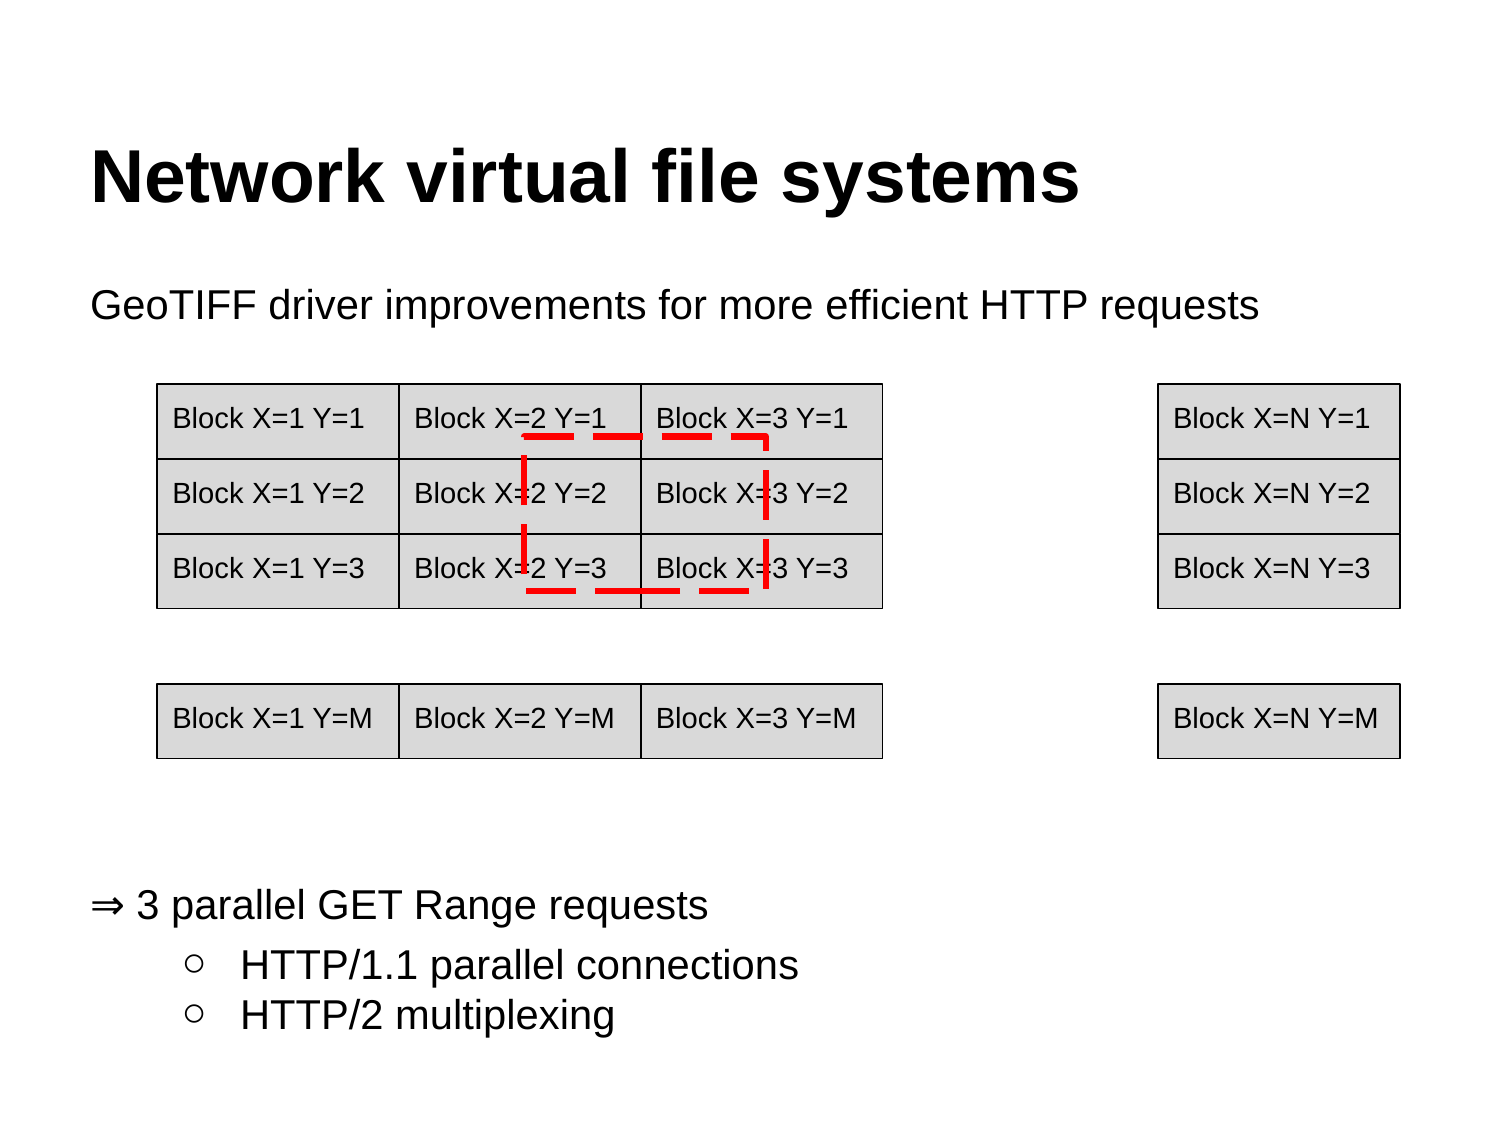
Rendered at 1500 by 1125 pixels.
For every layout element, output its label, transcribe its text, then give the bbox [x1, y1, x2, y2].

text_box Block X=1 Y=3 [157, 533, 399, 609]
text_box Block X=2 Y=M [399, 683, 640, 759]
title Network virtual file systems [75, 45, 1425, 233]
text_box Block X=N Y=M [1158, 683, 1400, 759]
text_box Block X=N Y=3 [1158, 533, 1400, 609]
text_box Block X=3 Y=3 [640, 533, 883, 609]
list GeoTIFF driver improvements for more efficient HTTP requests ⇒ 3 parallel GET Range requests HTTP/1.1 parallel connections HTTP/2 multiplexing [75, 262, 1425, 1078]
text_box Block X=1 Y=M [157, 683, 399, 759]
text_box Block X=2 Y=3 [399, 533, 640, 609]
text_box Block X=3 Y=M [640, 683, 883, 759]
